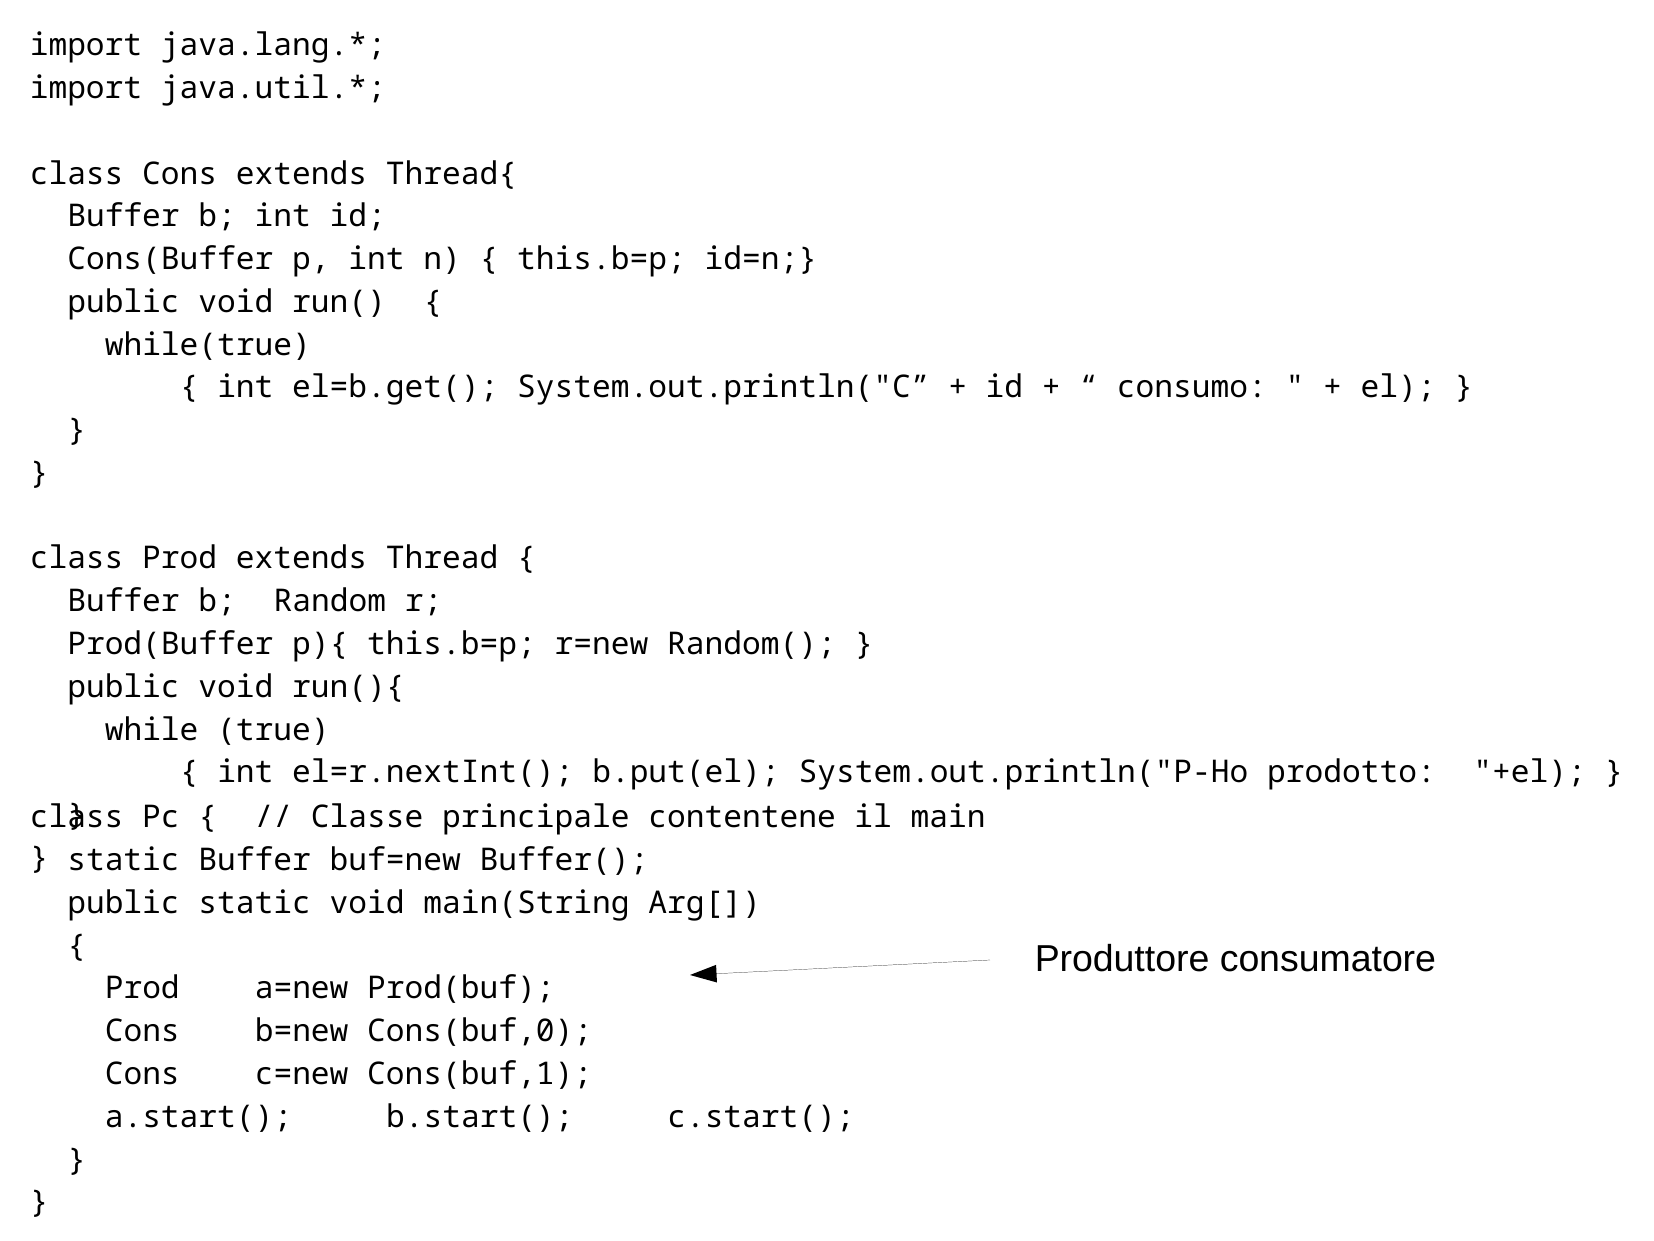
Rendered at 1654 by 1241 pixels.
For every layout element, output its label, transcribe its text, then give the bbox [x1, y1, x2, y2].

text_box Produttore consumatore [1020, 930, 1546, 987]
text_box class Pc { // Classe principale contentene il main static Buffer buf=new Buffer(); public static void main(String Arg[]) { Prod a=new Prod(buf); Cons b=new Cons(buf,0); Cons c=new Cons(buf,1); a.start(); b.start(); c.start(); } } [15, 787, 1654, 1241]
text_box import java.lang.*; import java.util.*; class Cons extends Thread{ Buffer b; int id; Cons(Buffer p, int n) { this.b=p; id=n;} public void run() { while(true) { int el=b.get(); System.out.println("C” + id + “ consumo: " + el); } } } class Prod extends Thread { Buffer b; Random r; Prod(Buffer p){ this.b=p; r=new Random(); } public void run(){ while (true) { int el=r.nextInt(); b.put(el); System.out.println("P-Ho prodotto: "+el); } } } [15, 15, 1654, 787]
